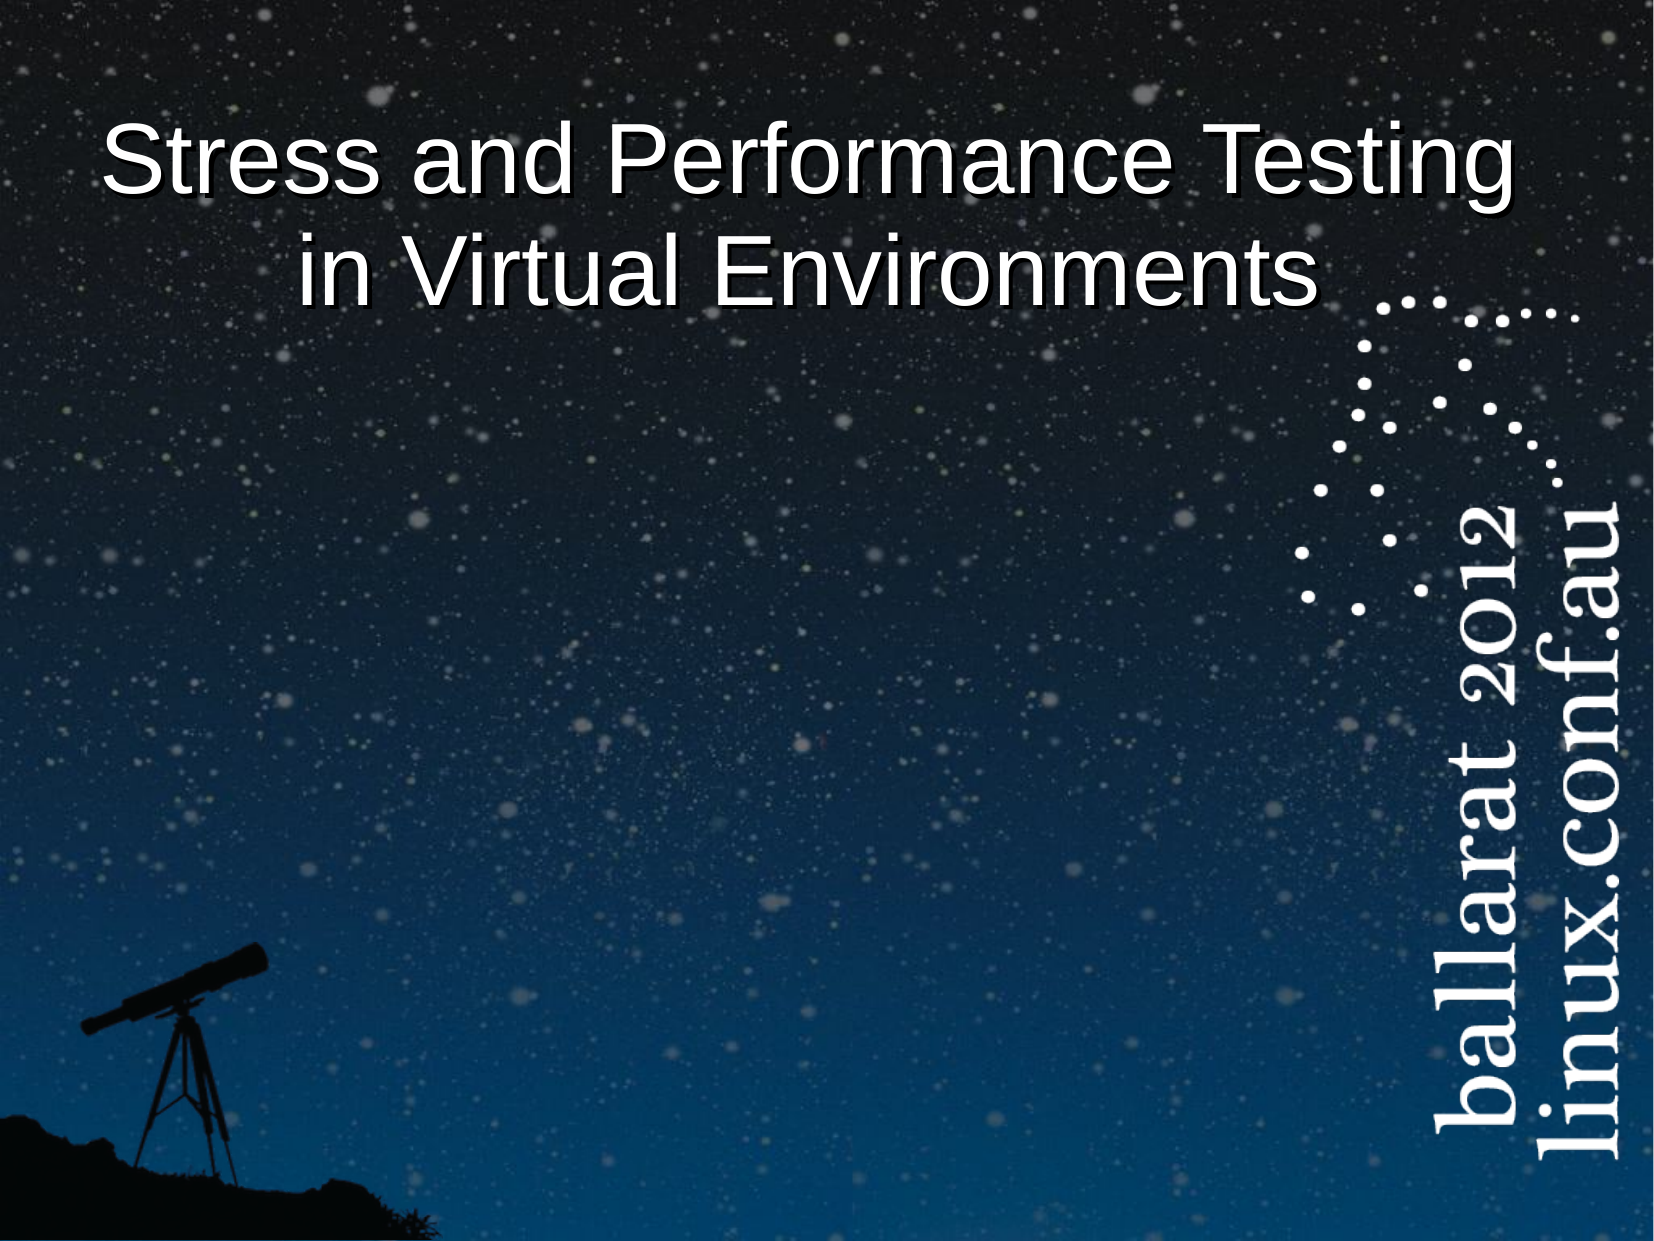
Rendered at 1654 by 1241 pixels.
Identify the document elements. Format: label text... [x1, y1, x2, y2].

subtitle Stress and Performance Testing in Virtual Environments [82, 0, 1536, 430]
picture [0, 0, 1654, 1241]
